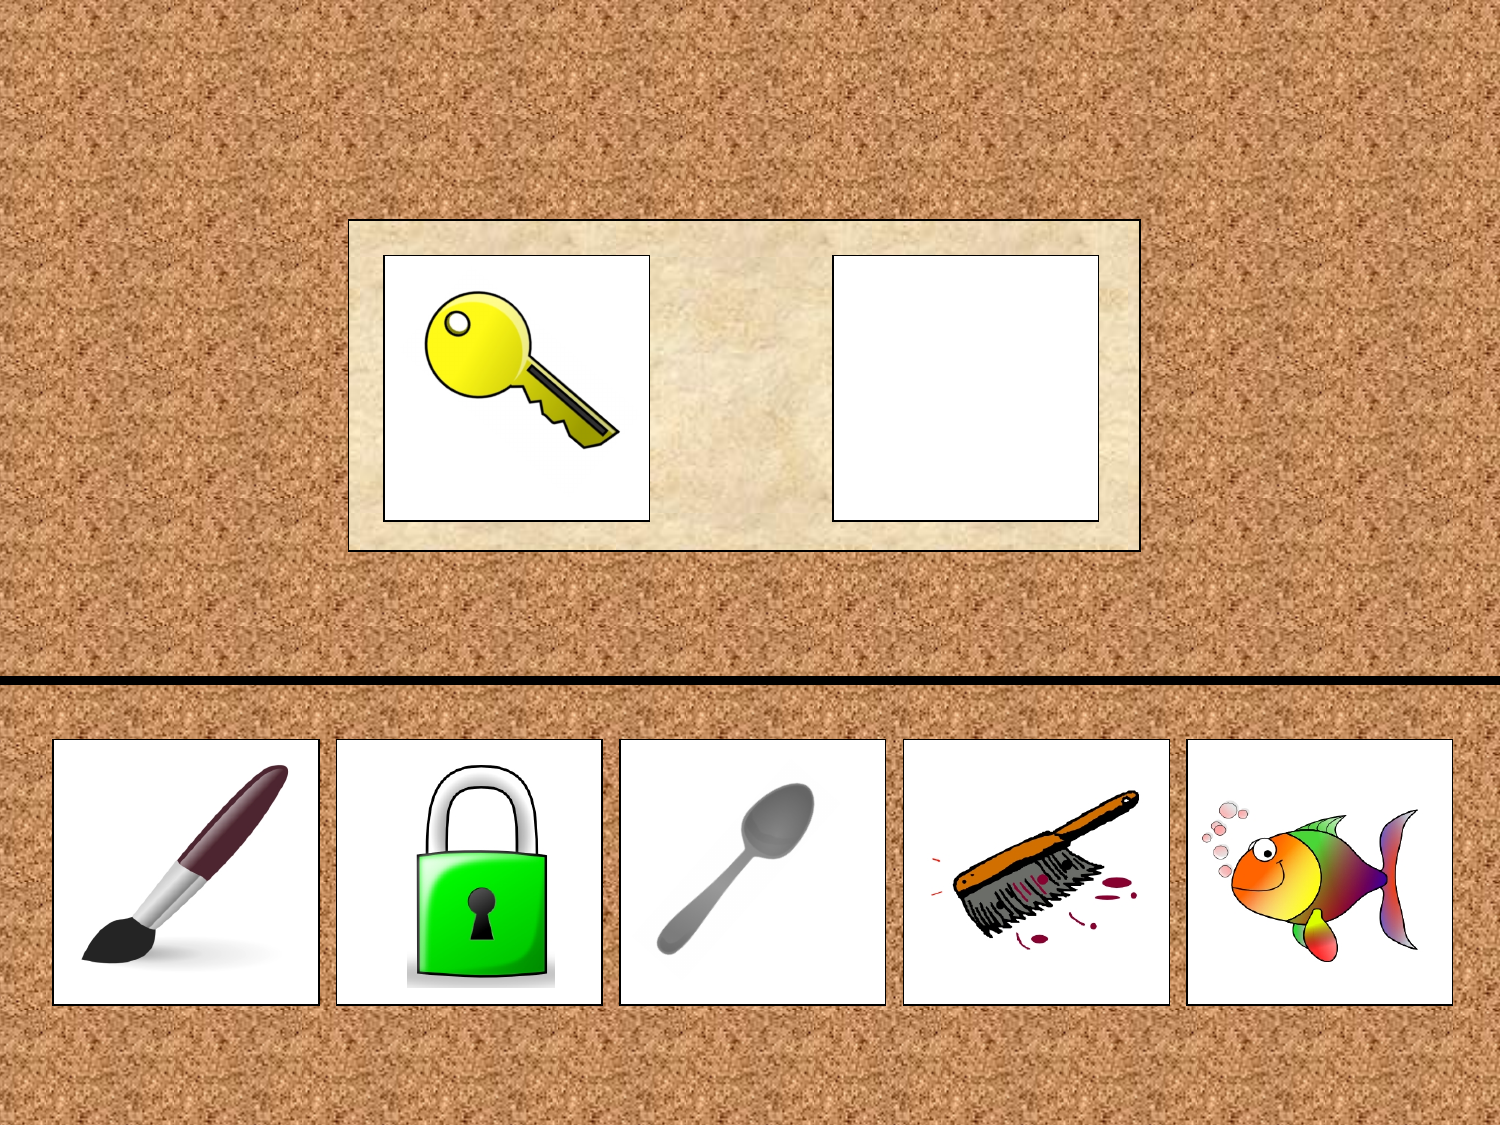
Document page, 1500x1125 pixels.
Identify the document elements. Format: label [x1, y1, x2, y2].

text_box [903, 739, 1170, 1006]
text_box [348, 219, 1140, 551]
text_box [336, 739, 603, 1006]
text_box [1186, 739, 1453, 1006]
text_box [619, 739, 886, 1006]
picture [0, 685, 1500, 1125]
picture [0, 0, 1500, 676]
text_box [52, 739, 319, 1006]
